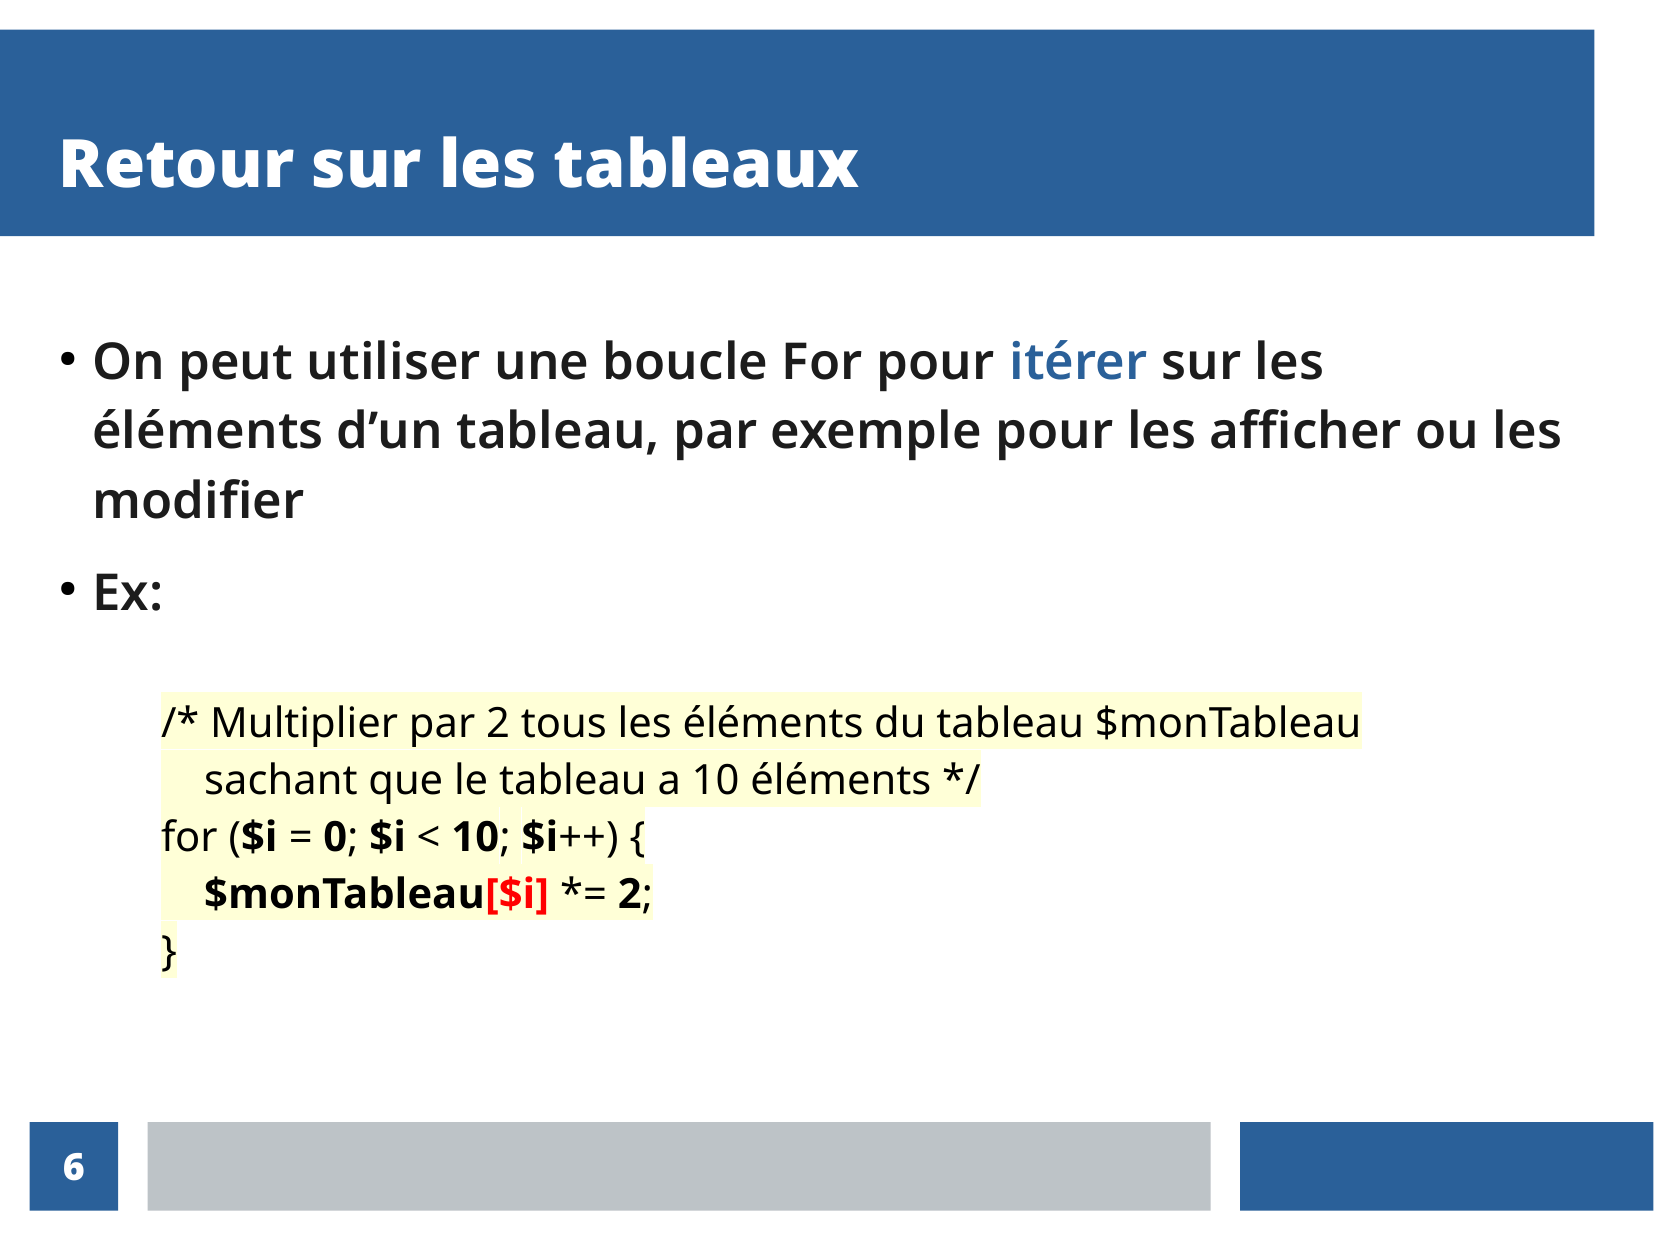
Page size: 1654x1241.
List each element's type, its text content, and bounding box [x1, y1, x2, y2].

title Retour sur les tableaux [59, 59, 1595, 207]
list On peut utiliser une boucle For pour itérer sur les éléments d’un tableau, par exemple pour les afficher ou les modifier Ex: [59, 324, 1565, 626]
text_box /* Multiplier par 2 tous les éléments du tableau $monTableau sachant que le tableau a 10 éléments */ for ($i = 0; $i < 10; $i++) { $monTableau[$i] *= 2; } [146, 685, 1453, 943]
